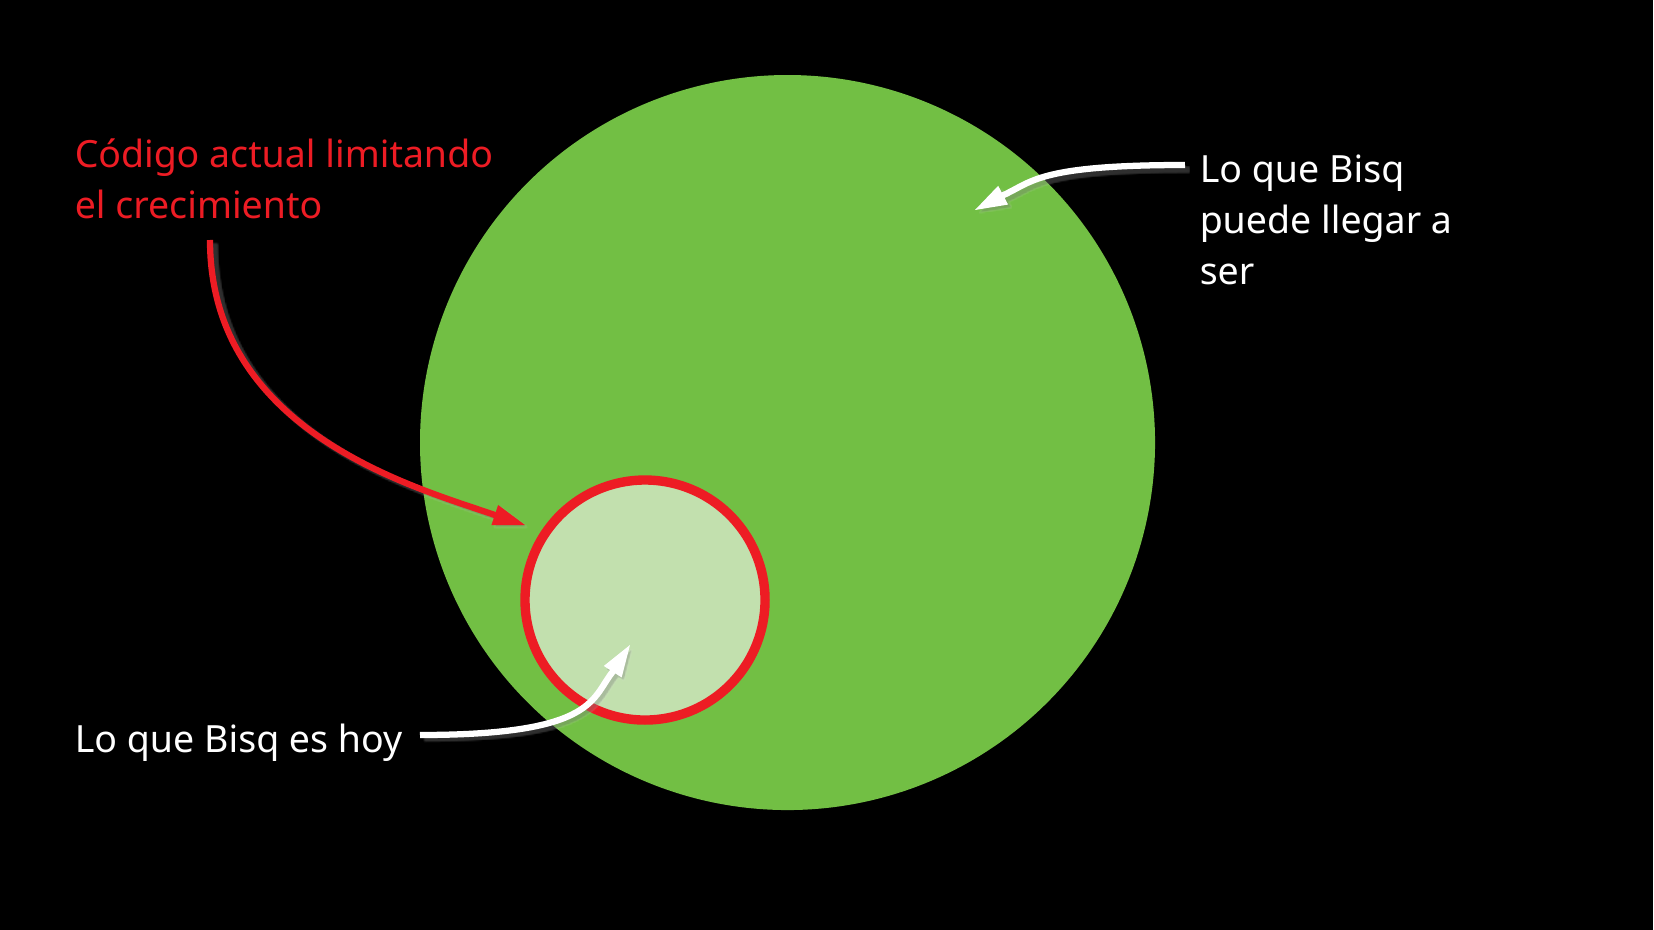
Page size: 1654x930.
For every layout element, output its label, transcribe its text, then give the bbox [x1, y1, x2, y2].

text_box [420, 75, 1156, 811]
text_box Código actual limitando el crecimiento [60, 119, 526, 390]
text_box Lo que Bisq es hoy [60, 705, 466, 780]
text_box Lo que Bisq puede llegar a ser [1185, 135, 1531, 285]
